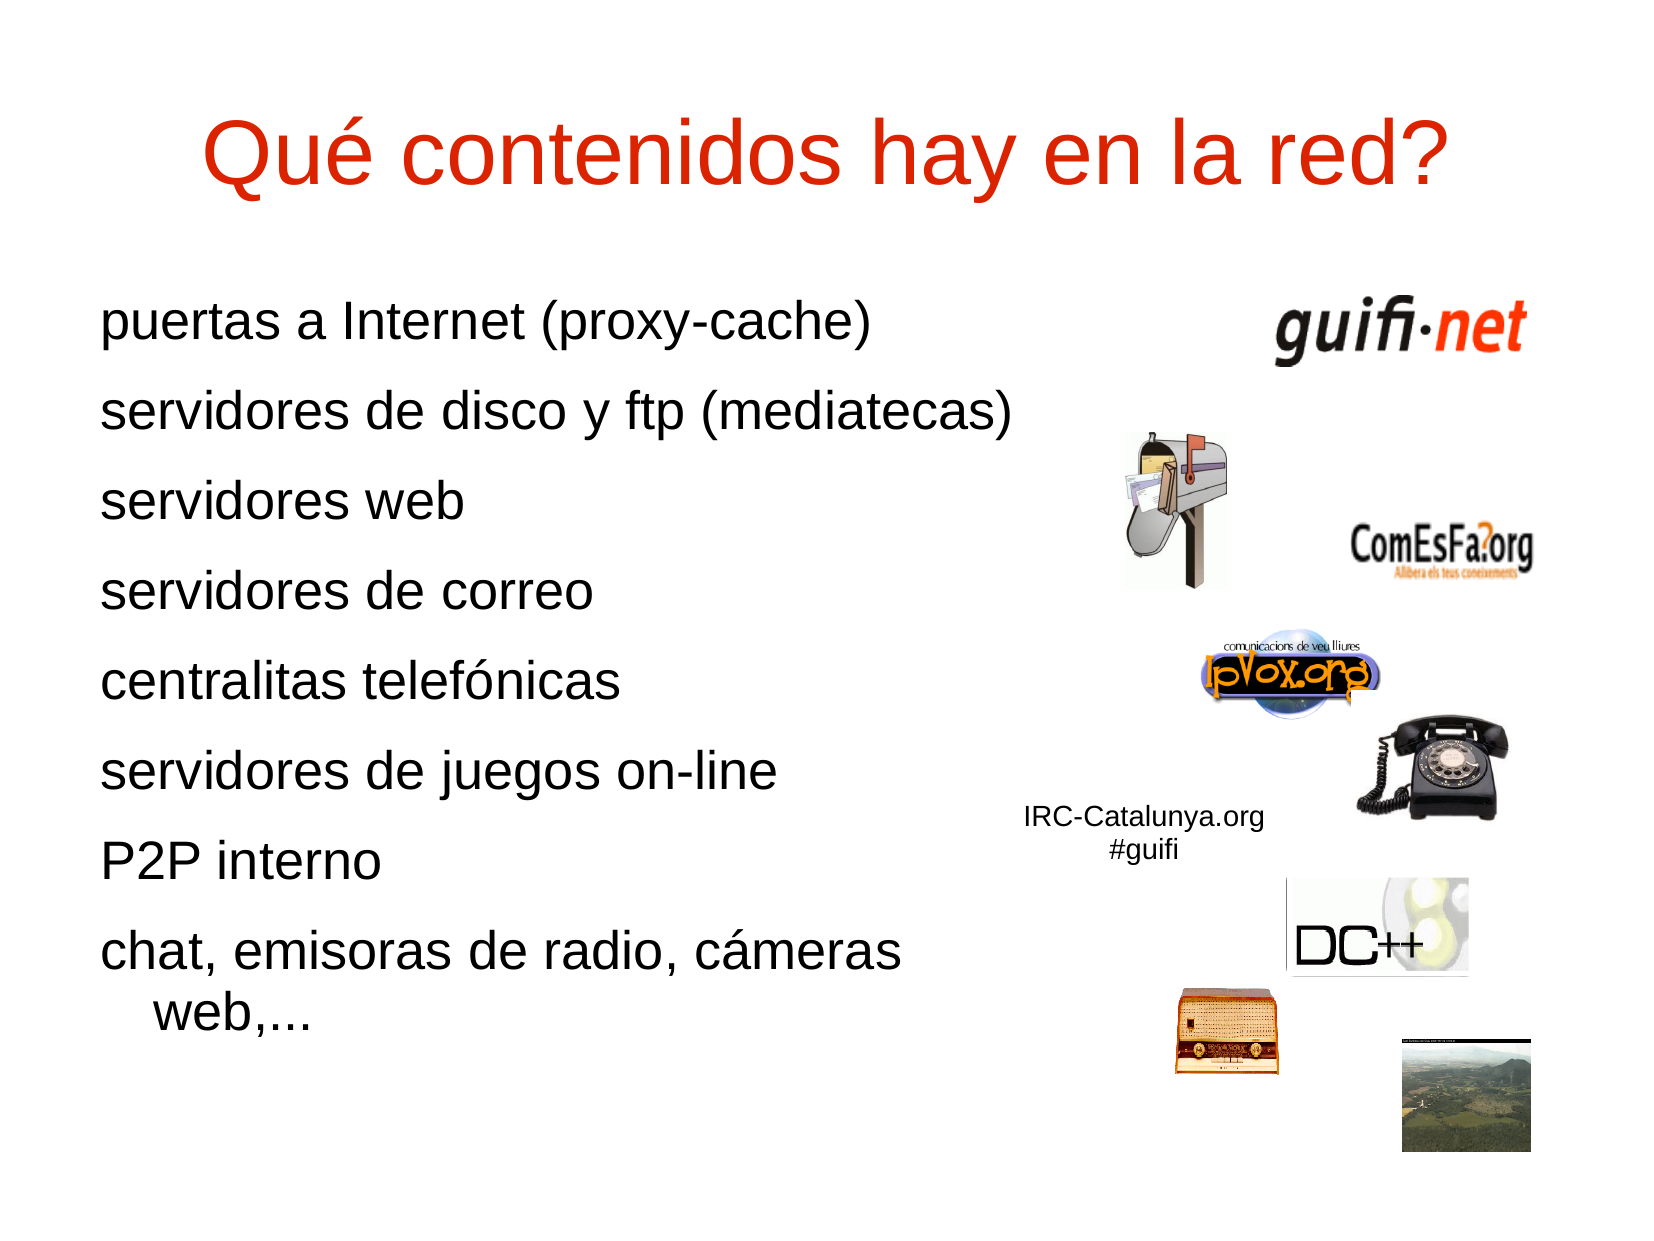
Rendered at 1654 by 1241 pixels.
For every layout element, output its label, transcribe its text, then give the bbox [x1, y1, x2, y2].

text_box IRC-Catalunya.org #guifi [1008, 792, 1331, 905]
list puertas a Internet (proxy-cache) servidores de disco y ftp (mediatecas) servidores web servidores de correo centralitas telefónicas servidores de juegos on-line P2P interno chat, emisoras de radio, cámeras web,... [82, 290, 1063, 1109]
picture [1125, 432, 1227, 589]
picture [1274, 295, 1527, 367]
picture [1402, 1039, 1531, 1152]
text_box [1279, 868, 1478, 977]
picture [1294, 878, 1468, 970]
title Qué contenidos hay en la red? [82, 49, 1571, 257]
picture [1198, 626, 1523, 831]
picture [1350, 512, 1536, 589]
picture [1168, 983, 1285, 1081]
